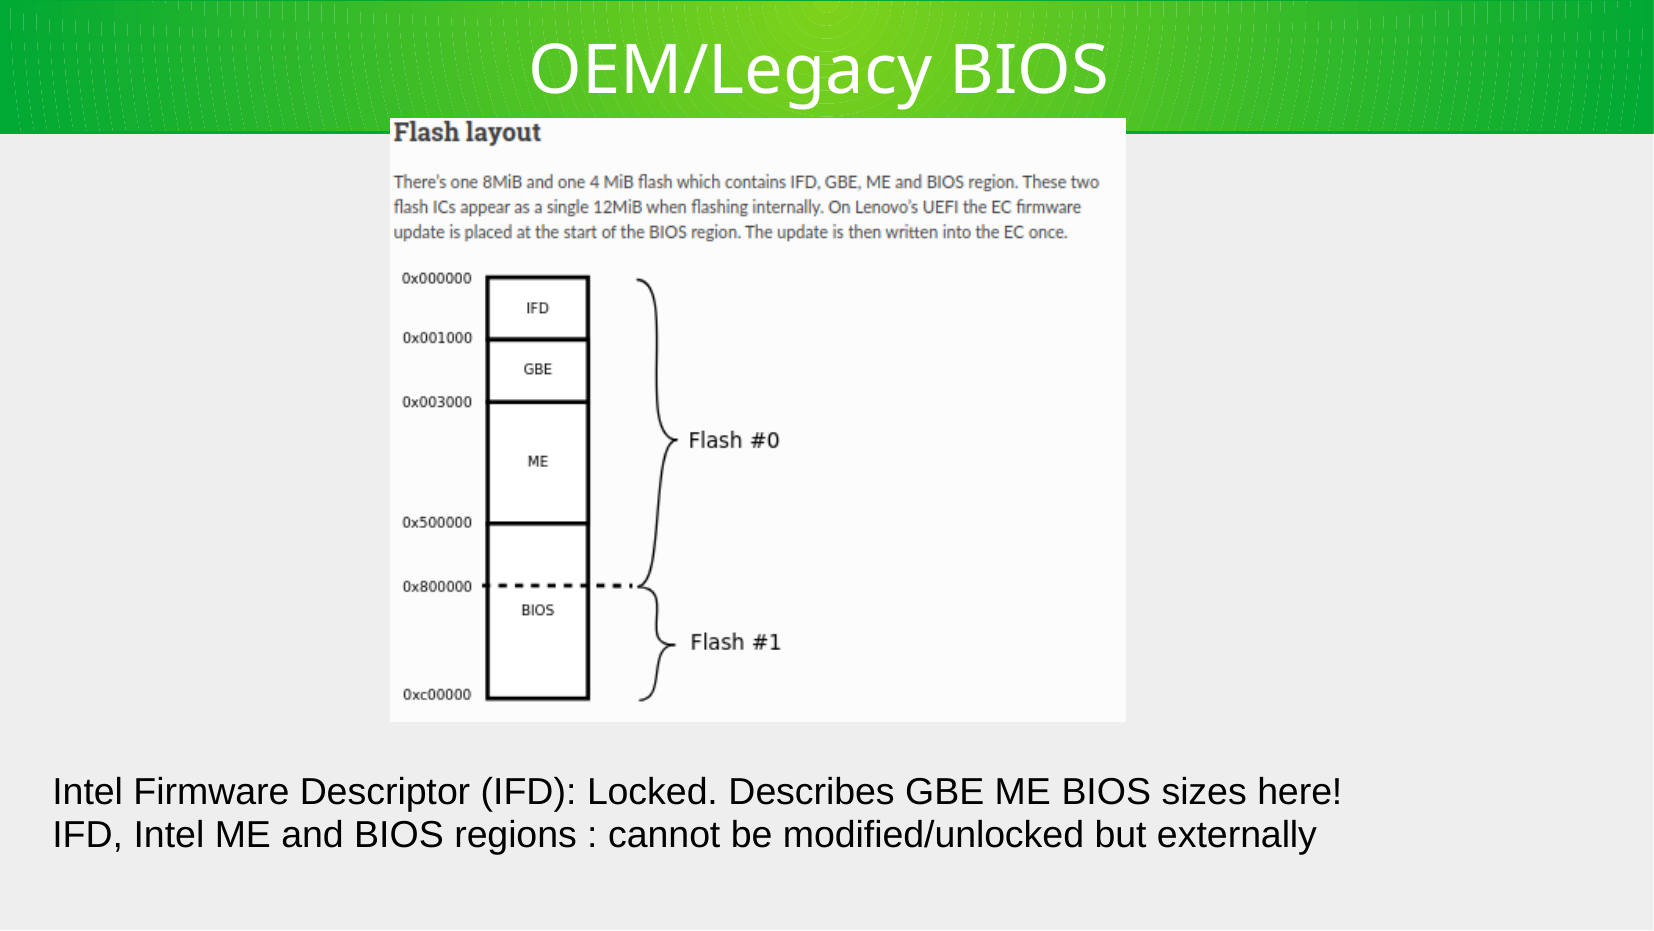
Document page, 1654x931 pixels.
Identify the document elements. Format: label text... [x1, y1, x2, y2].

title OEM/Legacy BIOS [73, 14, 1565, 119]
picture [390, 118, 1126, 722]
text_box Intel Firmware Descriptor (IFD): Locked. Describes GBE ME BIOS sizes here! IFD, Intel ME and BIOS regions : cannot be modified/unlocked but externally [37, 763, 1576, 863]
